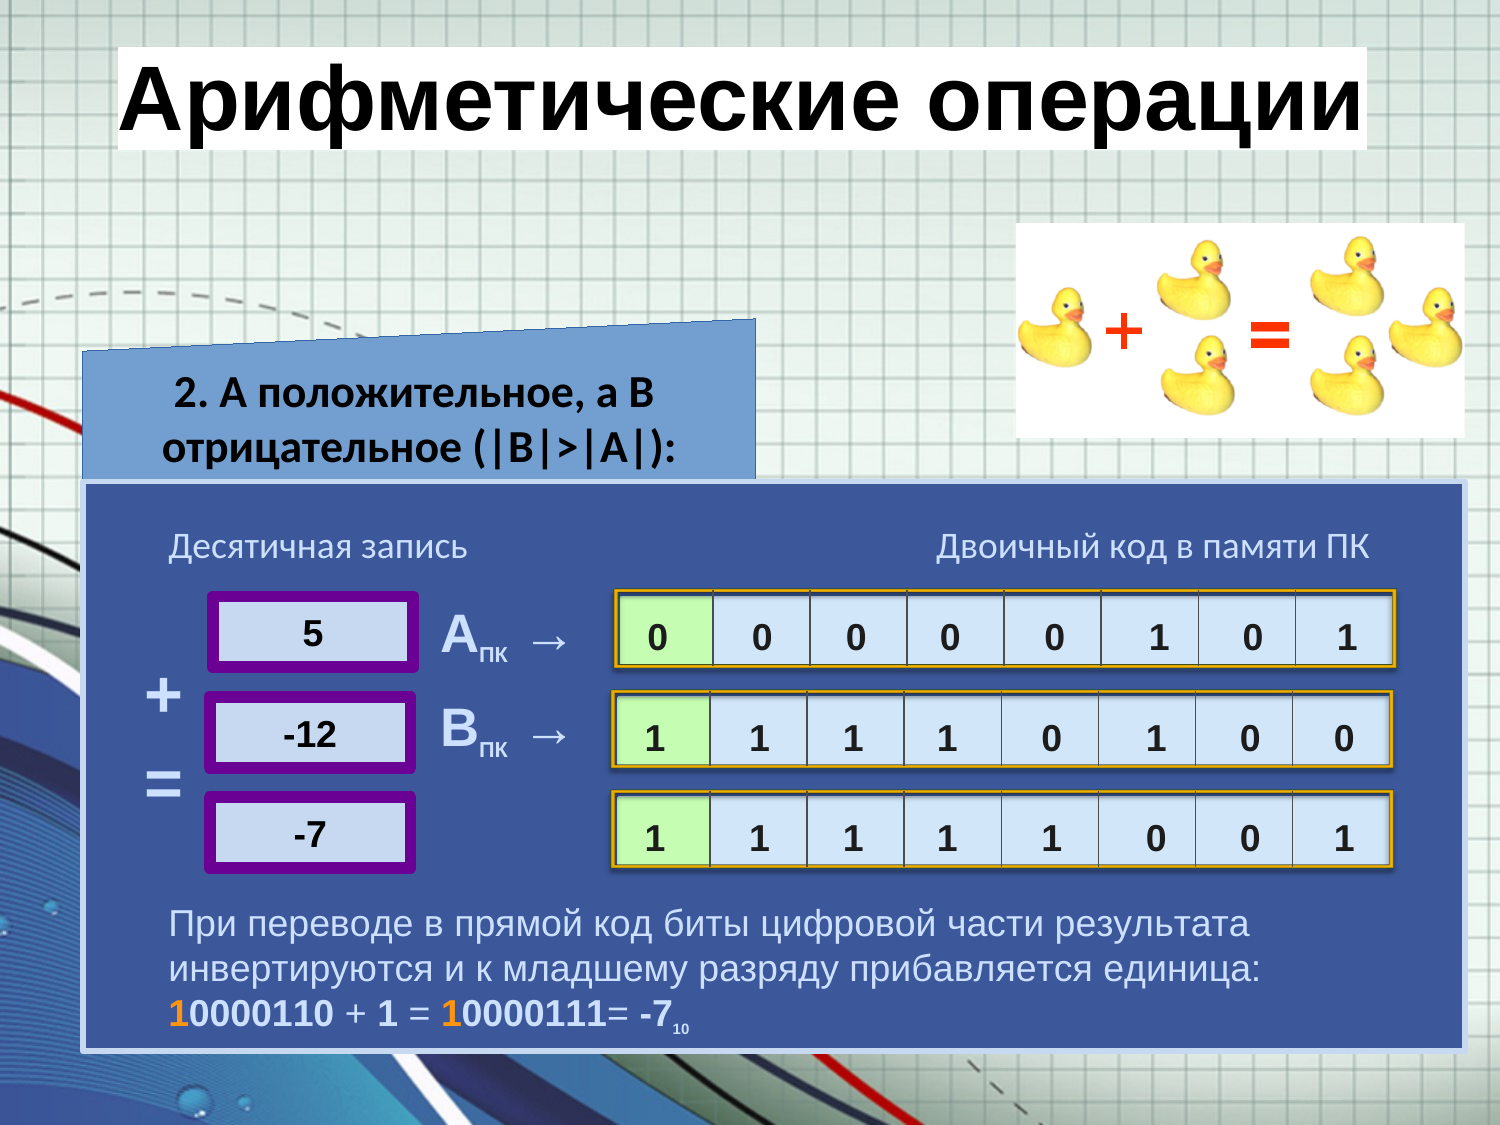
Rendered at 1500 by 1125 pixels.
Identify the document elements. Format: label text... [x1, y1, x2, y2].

text_box 2. А положительное, а В отрицательное (|В|>|А|): [82, 318, 756, 479]
text_box 1 1 1 1 1 0 0 1 [629, 806, 1372, 867]
text_box При переводе в прямой код биты цифровой части результата инвертируются и к младшему разряду прибавляется единица: 10000110 + 1 = 10000111= -710 [153, 891, 1406, 1045]
text_box 1 1 1 1 0 1 0 0 [629, 705, 1372, 767]
text_box Двоичный код в памяти ПК [921, 513, 1394, 619]
picture [0, 0, 1500, 1125]
text_box -7 [209, 797, 411, 869]
text_box АПК → [425, 590, 603, 675]
text_box 0 0 0 0 0 1 0 1 [632, 605, 1375, 666]
text_box Десятичная запись [153, 513, 497, 585]
text_box 5 [212, 596, 414, 668]
text_box = [129, 732, 210, 828]
text_box ВПК → [425, 685, 603, 770]
title Арифметические операции [103, 30, 1397, 172]
text_box + [129, 643, 210, 732]
text_box -12 [210, 696, 411, 768]
text_box [82, 481, 1465, 1052]
